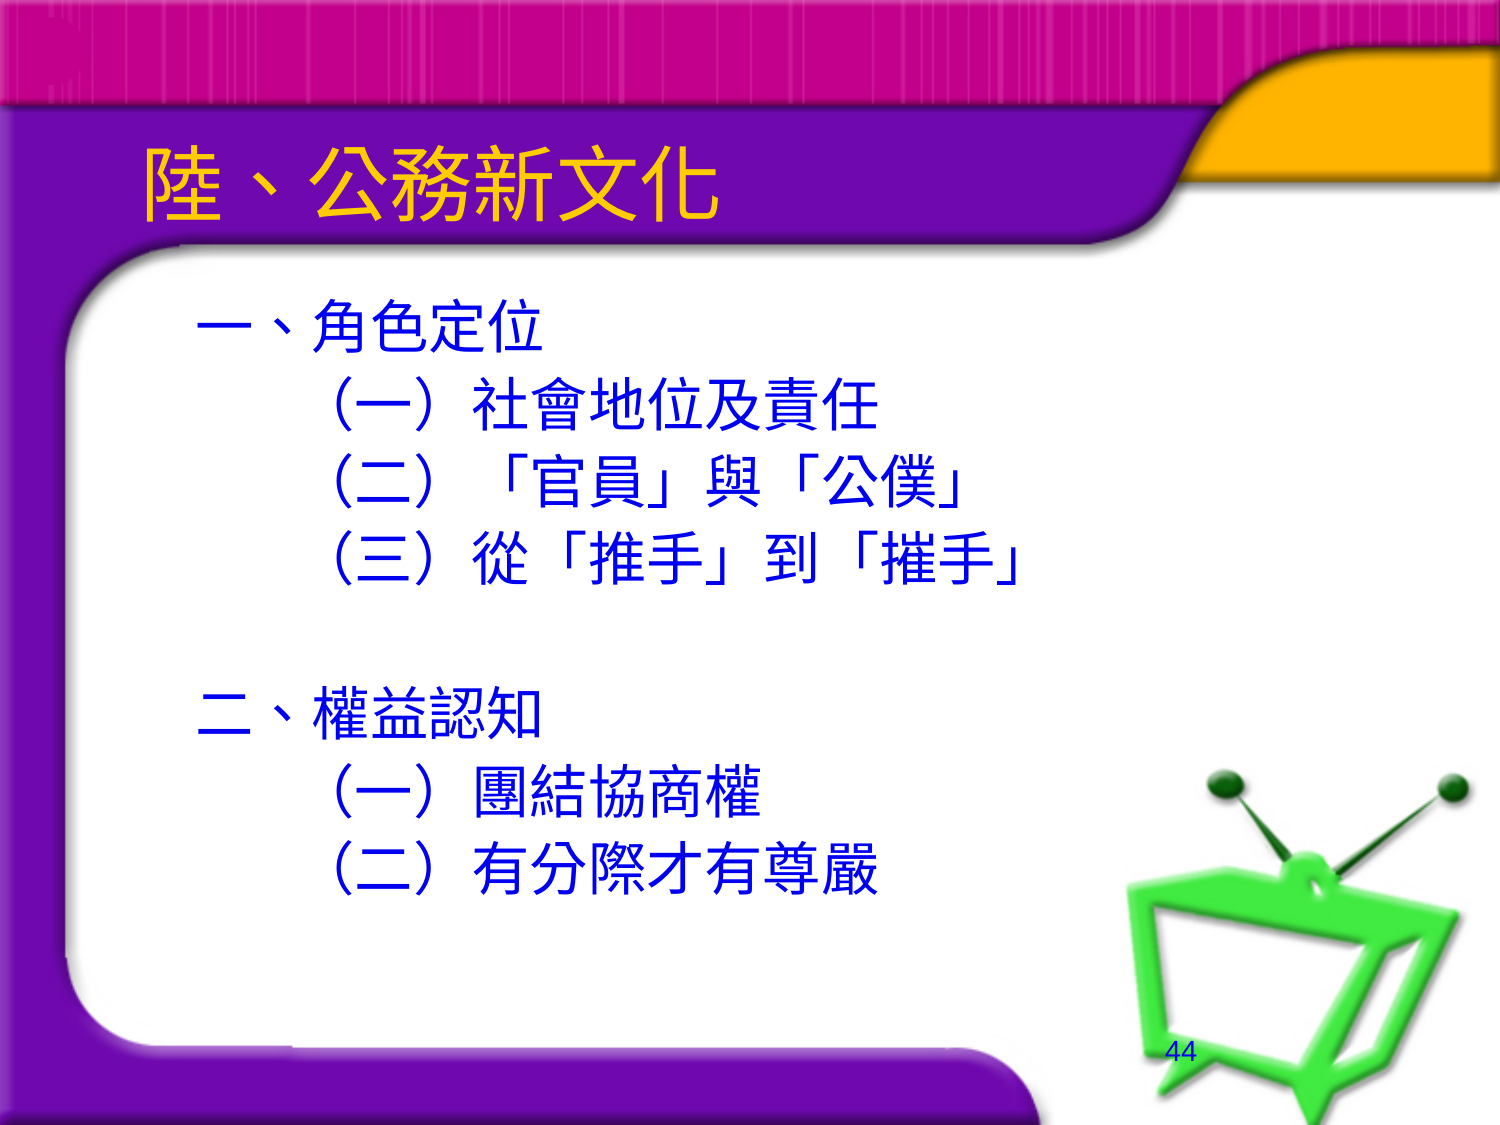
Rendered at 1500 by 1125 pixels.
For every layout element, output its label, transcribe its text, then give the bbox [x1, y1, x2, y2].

list 一、角色定位 （一）社會地位及責任 （二）「官員」與「公僕」 （三）從「推手」到「摧手」 二、權益認知 （一）團結協商權 （二）有分際才有尊嚴 [123, 290, 1093, 953]
title 陸、公務新文化 [125, 125, 1313, 263]
text_box [1149, 1025, 1463, 1101]
